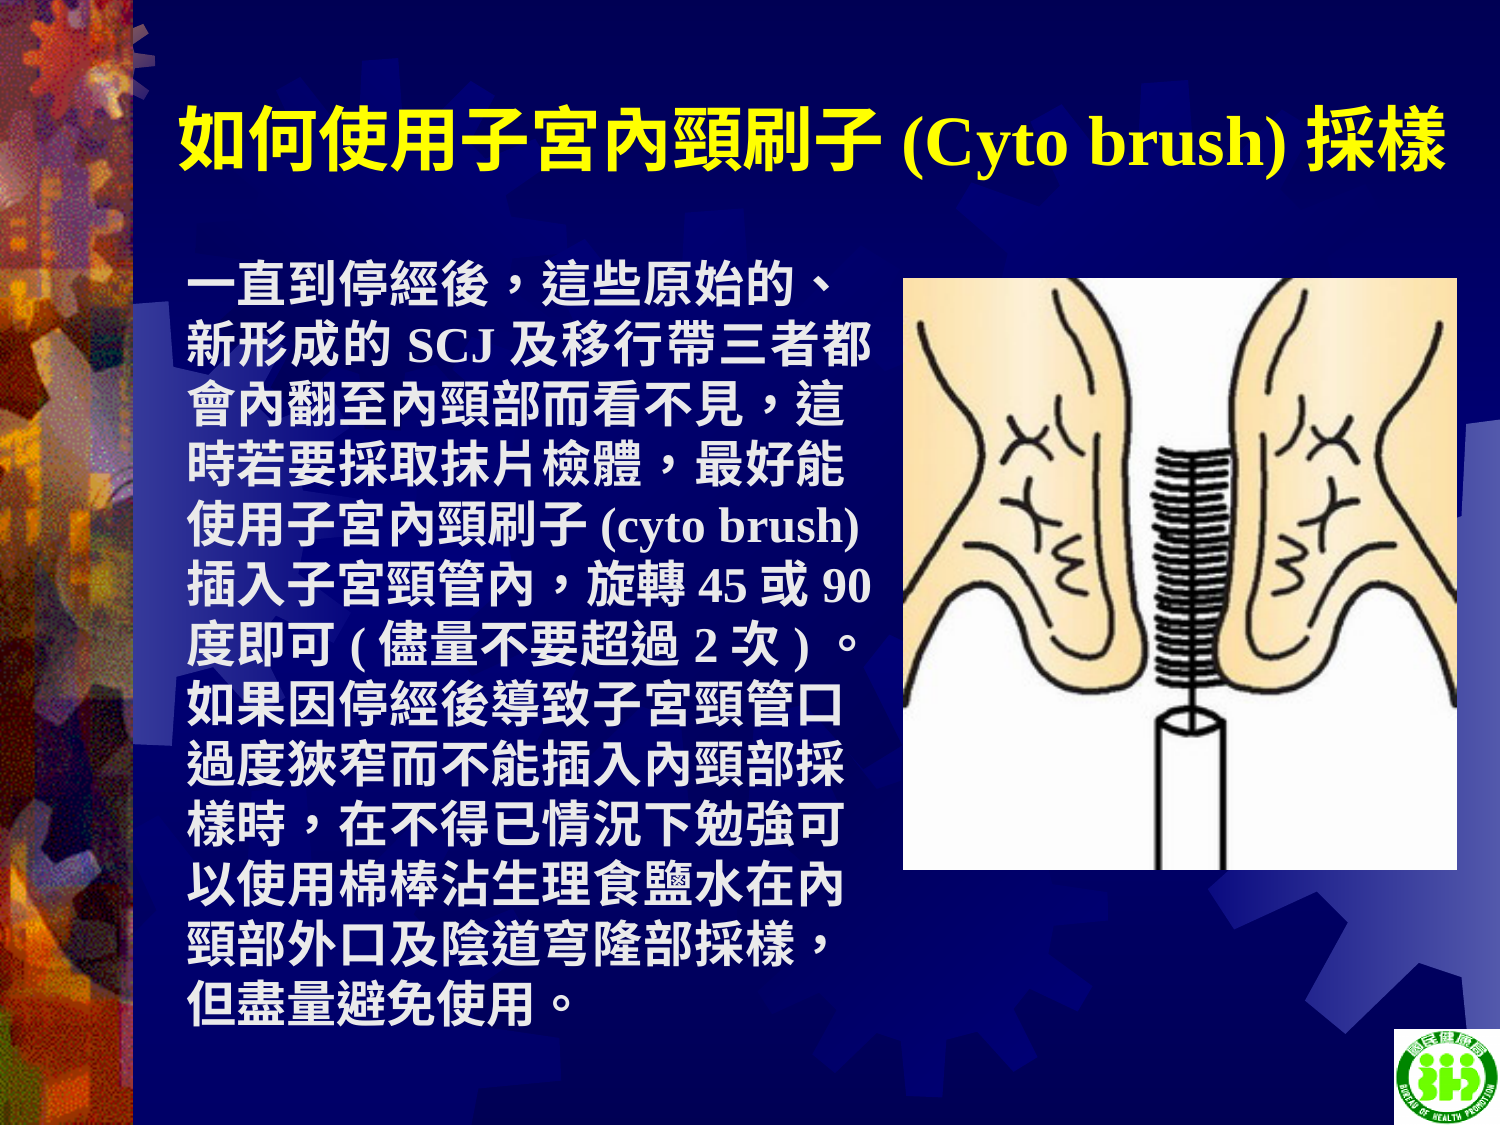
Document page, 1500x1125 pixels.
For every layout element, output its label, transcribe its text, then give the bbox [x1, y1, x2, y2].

list 一直到停經後，這些原始的、新形成的SCJ及移行帶三者都會內翻至內頸部而看不見，這時若要採取抹片檢體，最好能使用子宮內頸刷子(cyto brush)插入子宮頸管內，旋轉45或90度即可(儘量不要超過2次)。如果因停經後導致子宮頸管口過度狹窄而不能插入內頸部採樣時，在不得已情況下勉強可以使用棉棒沾生理食鹽水在內頸部外口及陰道穹隆部採樣，但盡量避免使用。 [171, 245, 888, 1125]
title 如何使用子宮內頸刷子(Cyto brush)採樣 [123, 87, 1500, 188]
picture [903, 278, 1457, 870]
